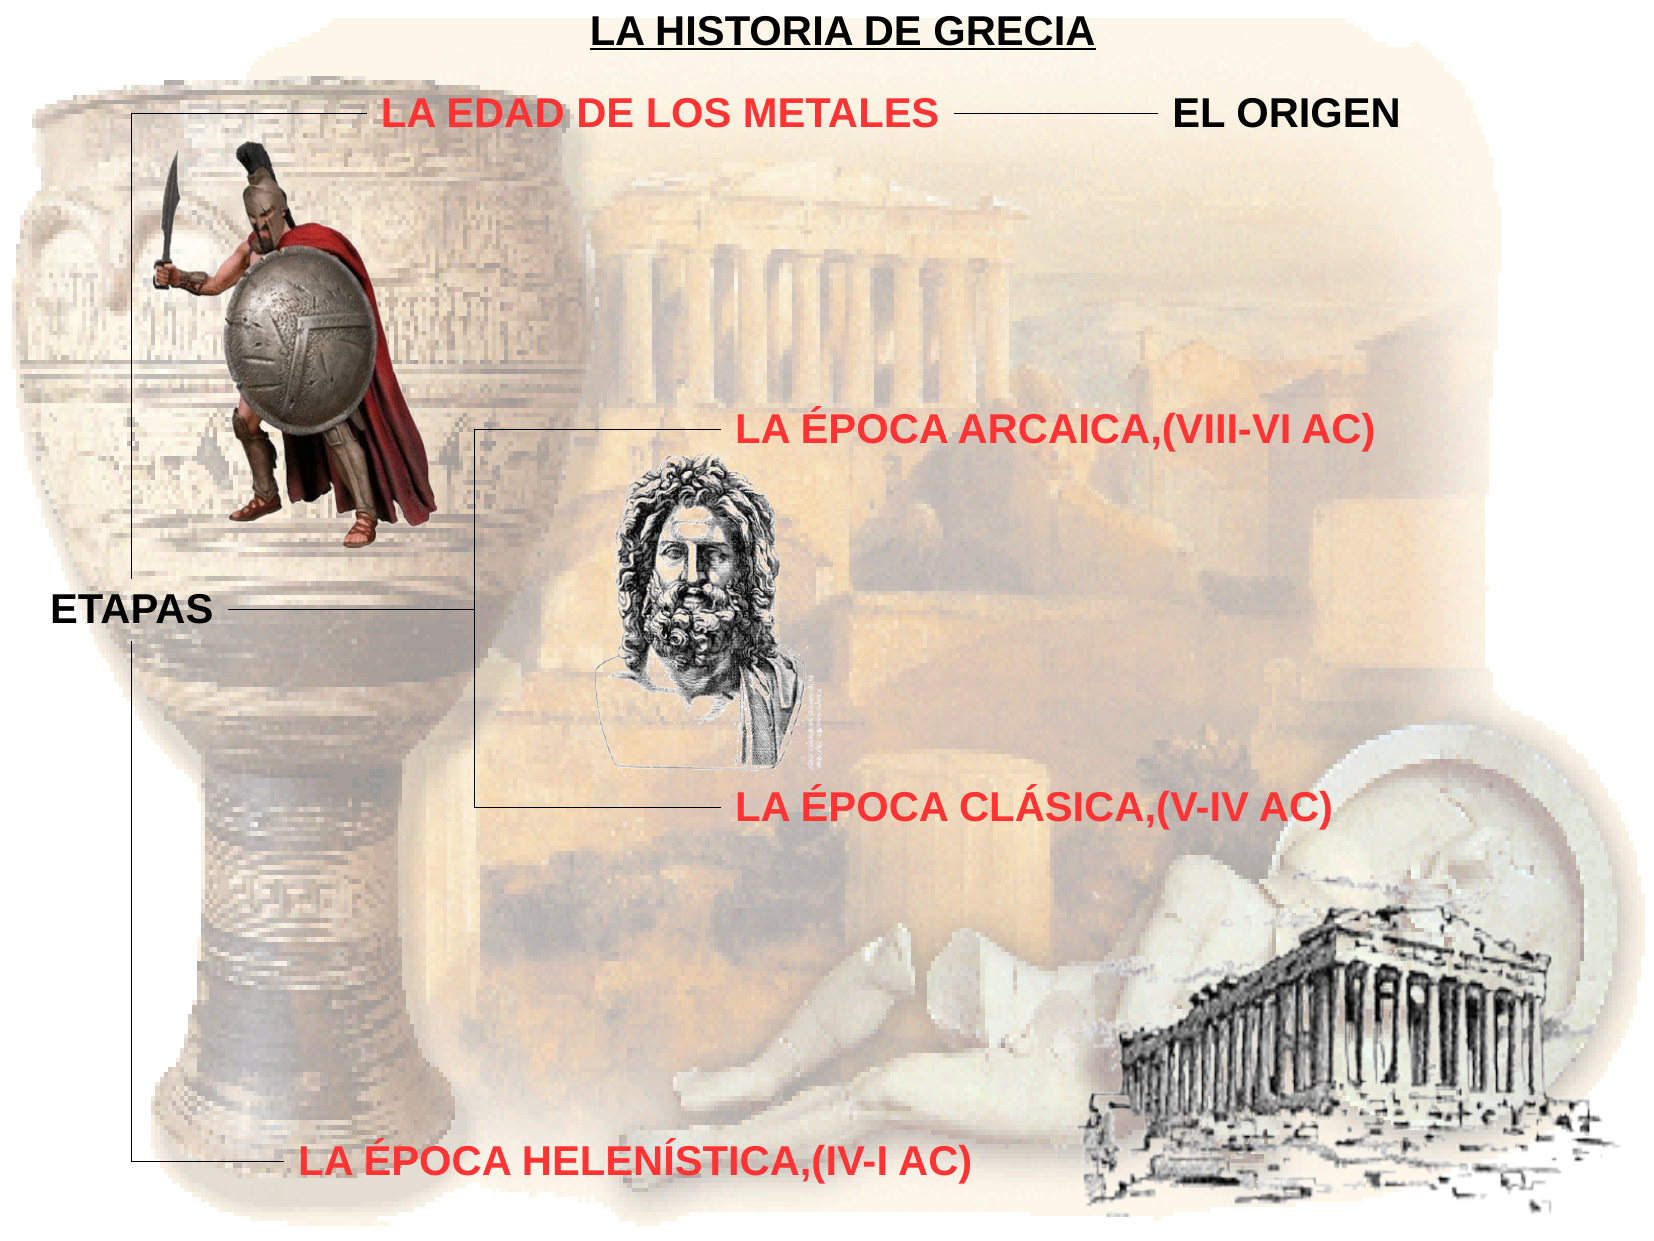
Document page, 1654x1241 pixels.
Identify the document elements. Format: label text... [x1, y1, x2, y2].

text_box LA HISTORIA DE GRECIA [575, 0, 1112, 63]
text_box LA EDAD DE LOS METALES [366, 82, 955, 145]
text_box LA ÉPOCA CLÁSICA,(V-IV AC) [720, 776, 1349, 839]
text_box ETAPAS [35, 578, 229, 642]
text_box LA ÉPOCA ARCAICA,(VIII-VI AC) [720, 398, 1392, 461]
text_box EL ORIGEN [1157, 82, 1416, 145]
text_box LA ÉPOCA HELENÍSTICA,(IV-I AC) [283, 1130, 989, 1193]
picture [0, 0, 1654, 1241]
